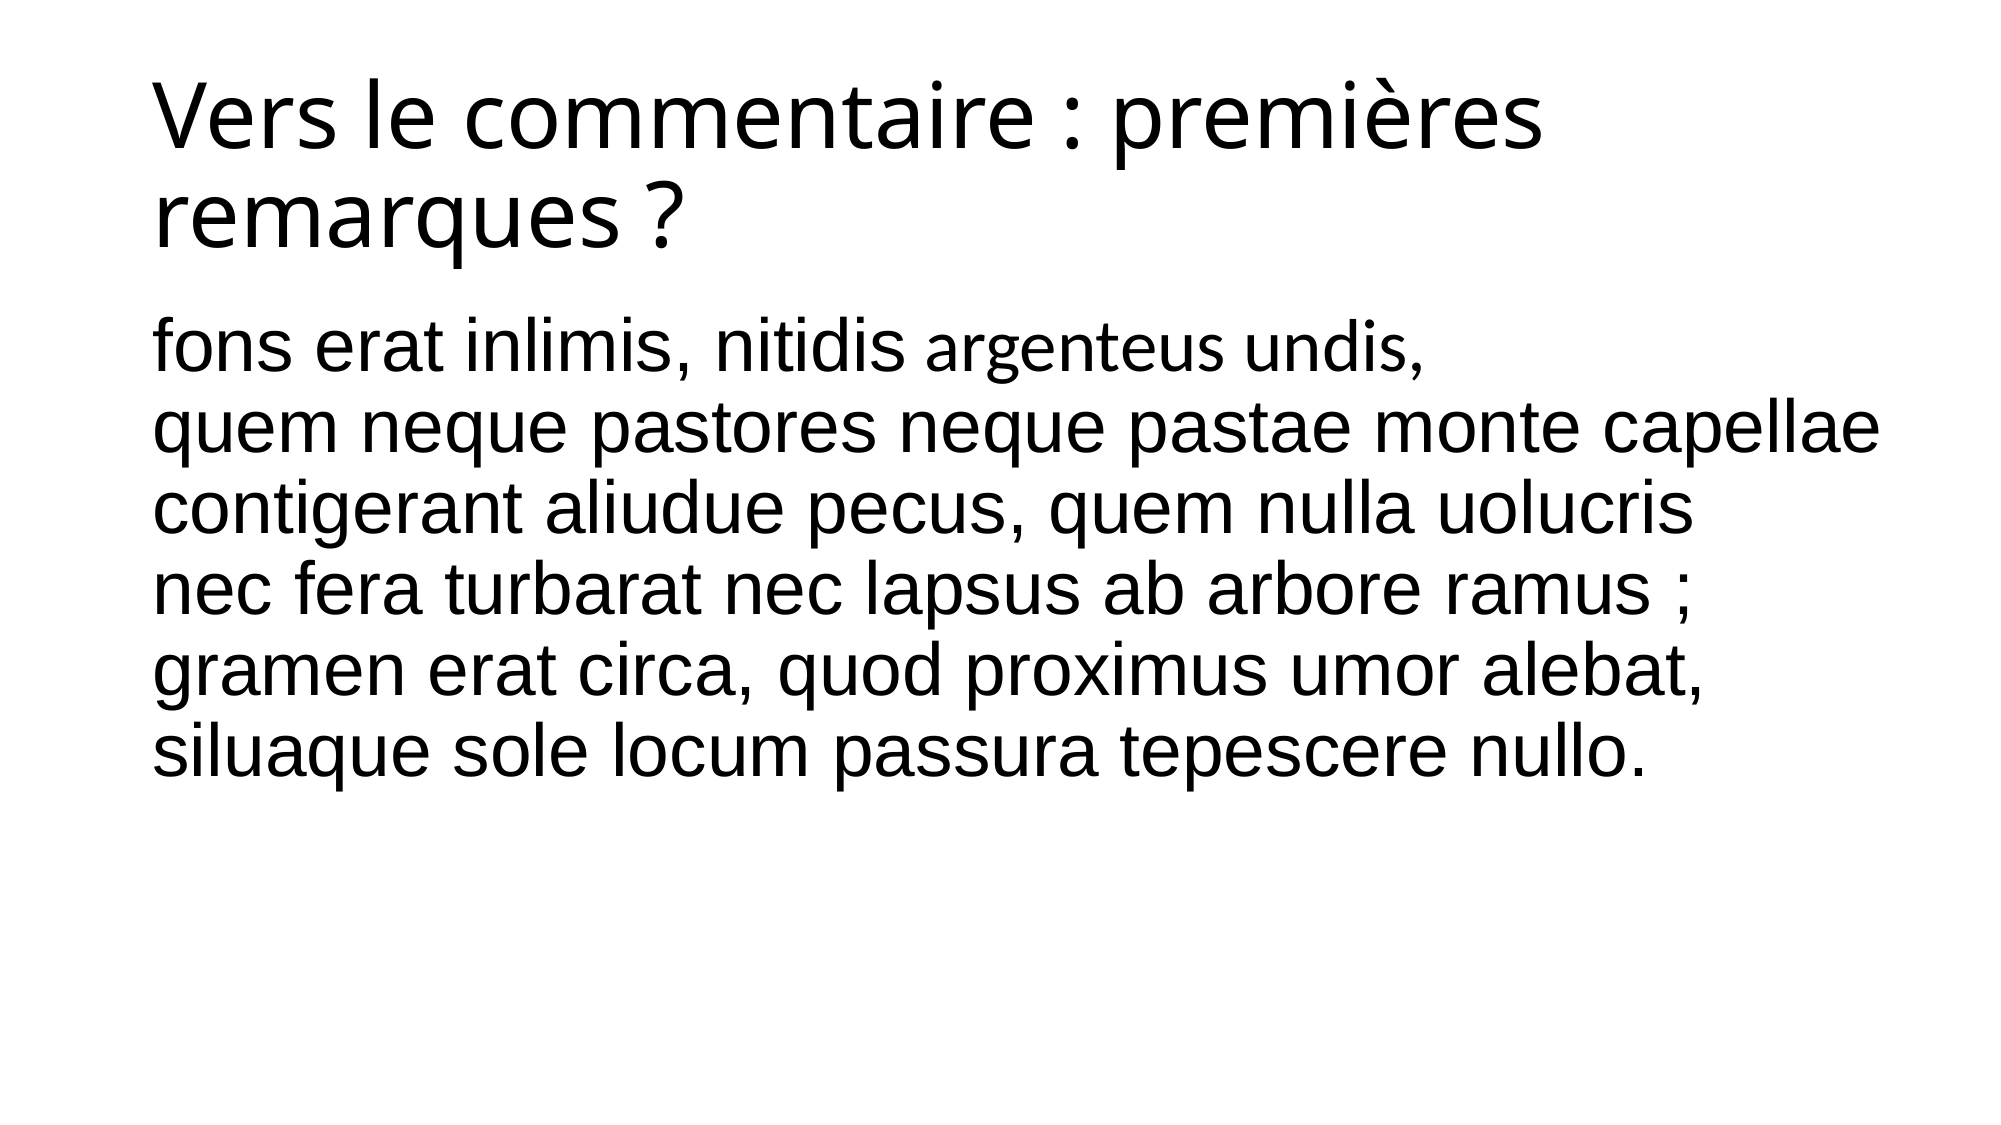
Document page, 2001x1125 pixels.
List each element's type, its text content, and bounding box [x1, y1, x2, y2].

list fons erat inlimis, nitidis argenteus undis, quem neque pastores neque pastae monte capellae contigerant aliudue pecus, quem nulla uolucris nec fera turbarat nec lapsus ab arbore ramus ; gramen erat circa, quod proximus umor alebat, siluaque sole locum passura tepescere nullo. [137, 299, 1956, 1014]
title Vers le commentaire : premières remarques ? [137, 59, 1863, 278]
